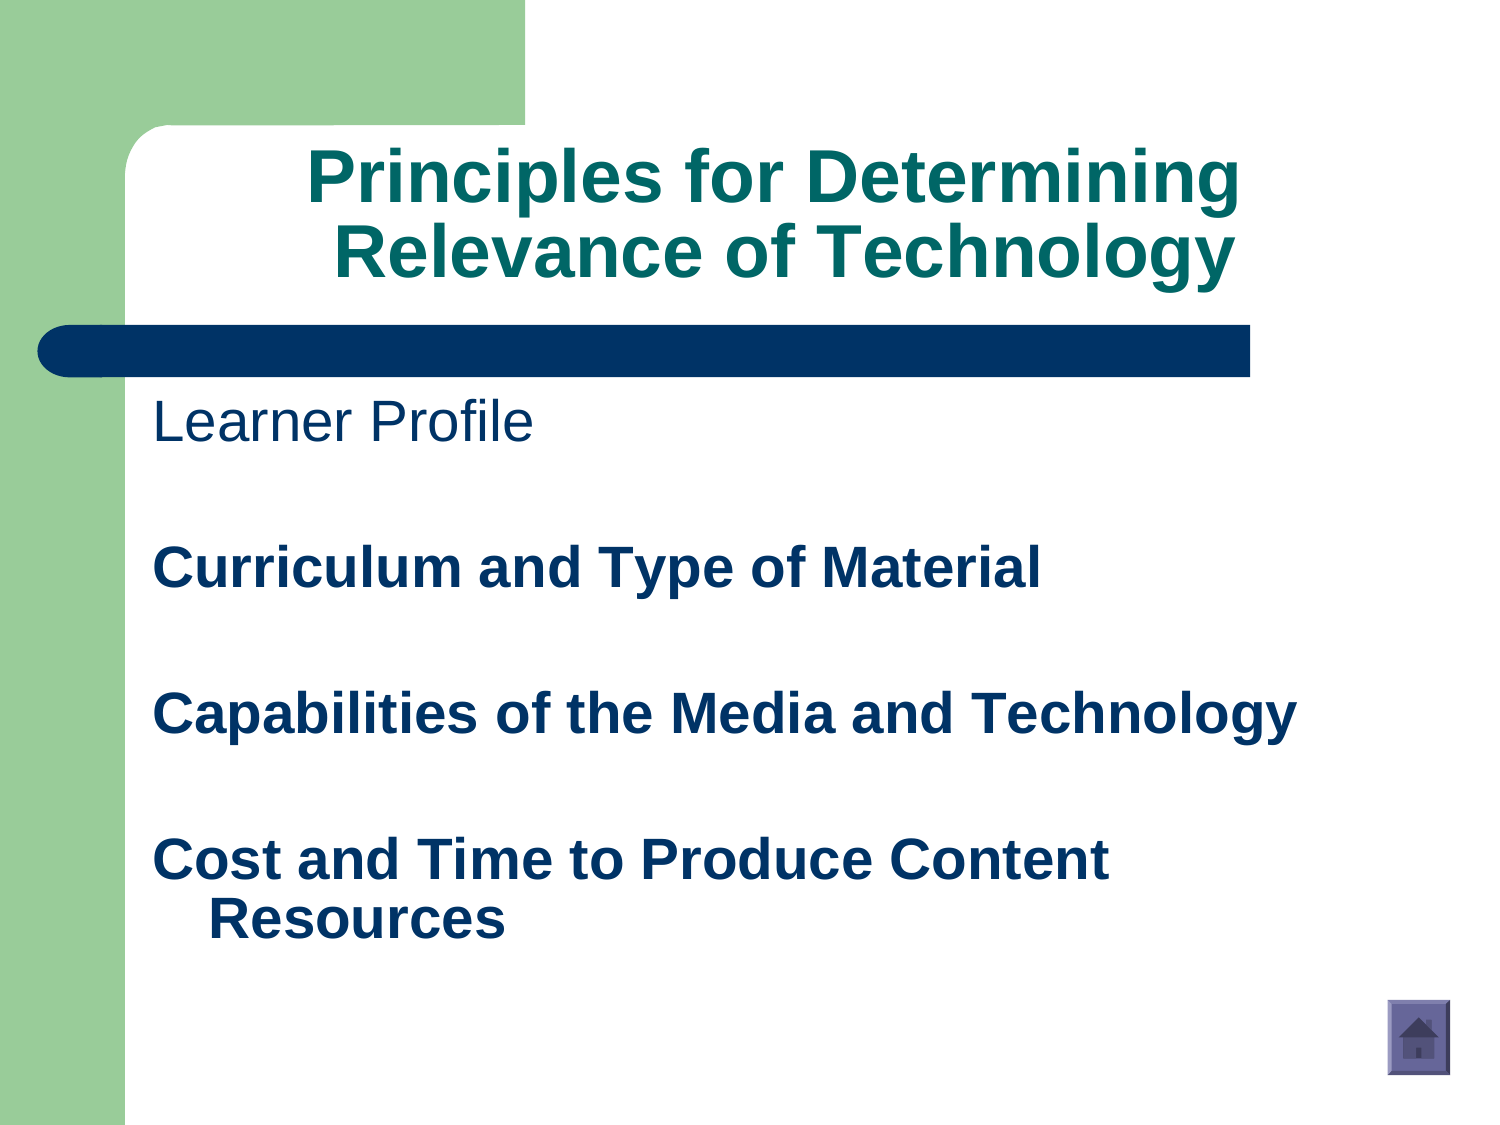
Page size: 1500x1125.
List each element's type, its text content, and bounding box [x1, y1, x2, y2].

text_box [1388, 999, 1451, 1076]
list Learner Profile Curriculum and Type of Material Capabilities of the Media and Technology Cost and Time to Produce Content Resources [137, 387, 1400, 999]
title Principles for Determining Relevance of Technology [136, 123, 1414, 301]
